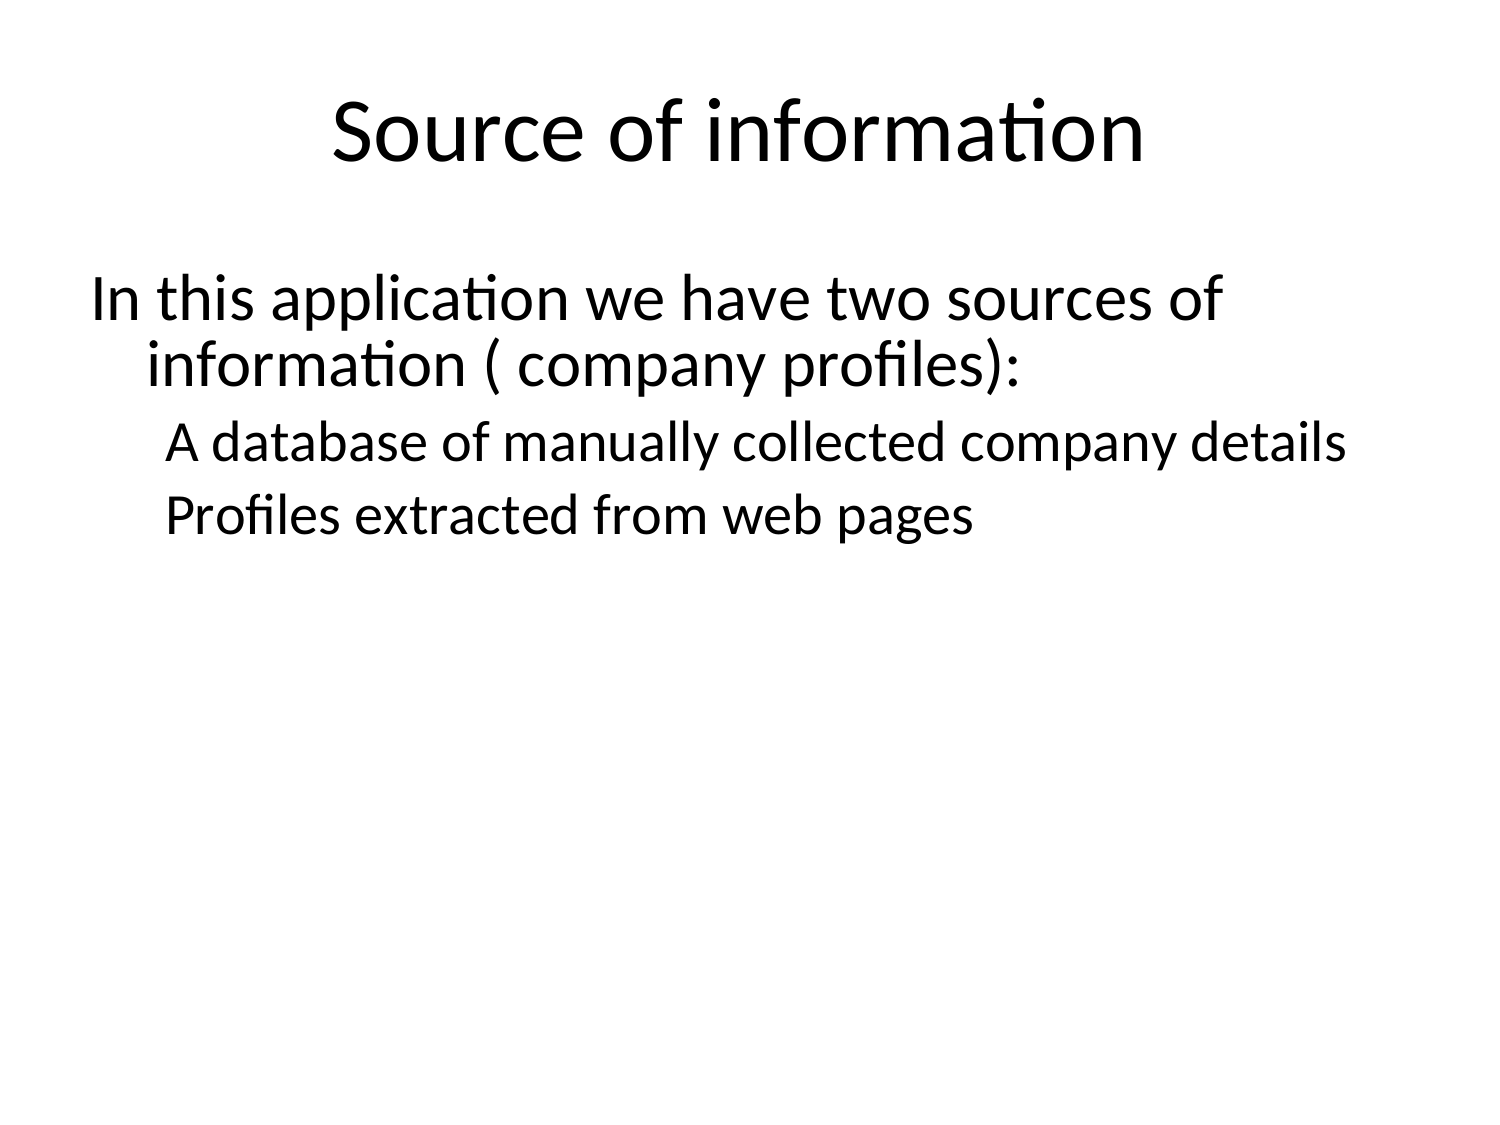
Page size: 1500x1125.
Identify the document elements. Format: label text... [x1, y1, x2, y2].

list In this application we have two sources of information ( company profiles): A database of manually collected company details Profiles extracted from web pages [75, 262, 1426, 1006]
title Source of information [75, 45, 1426, 233]
